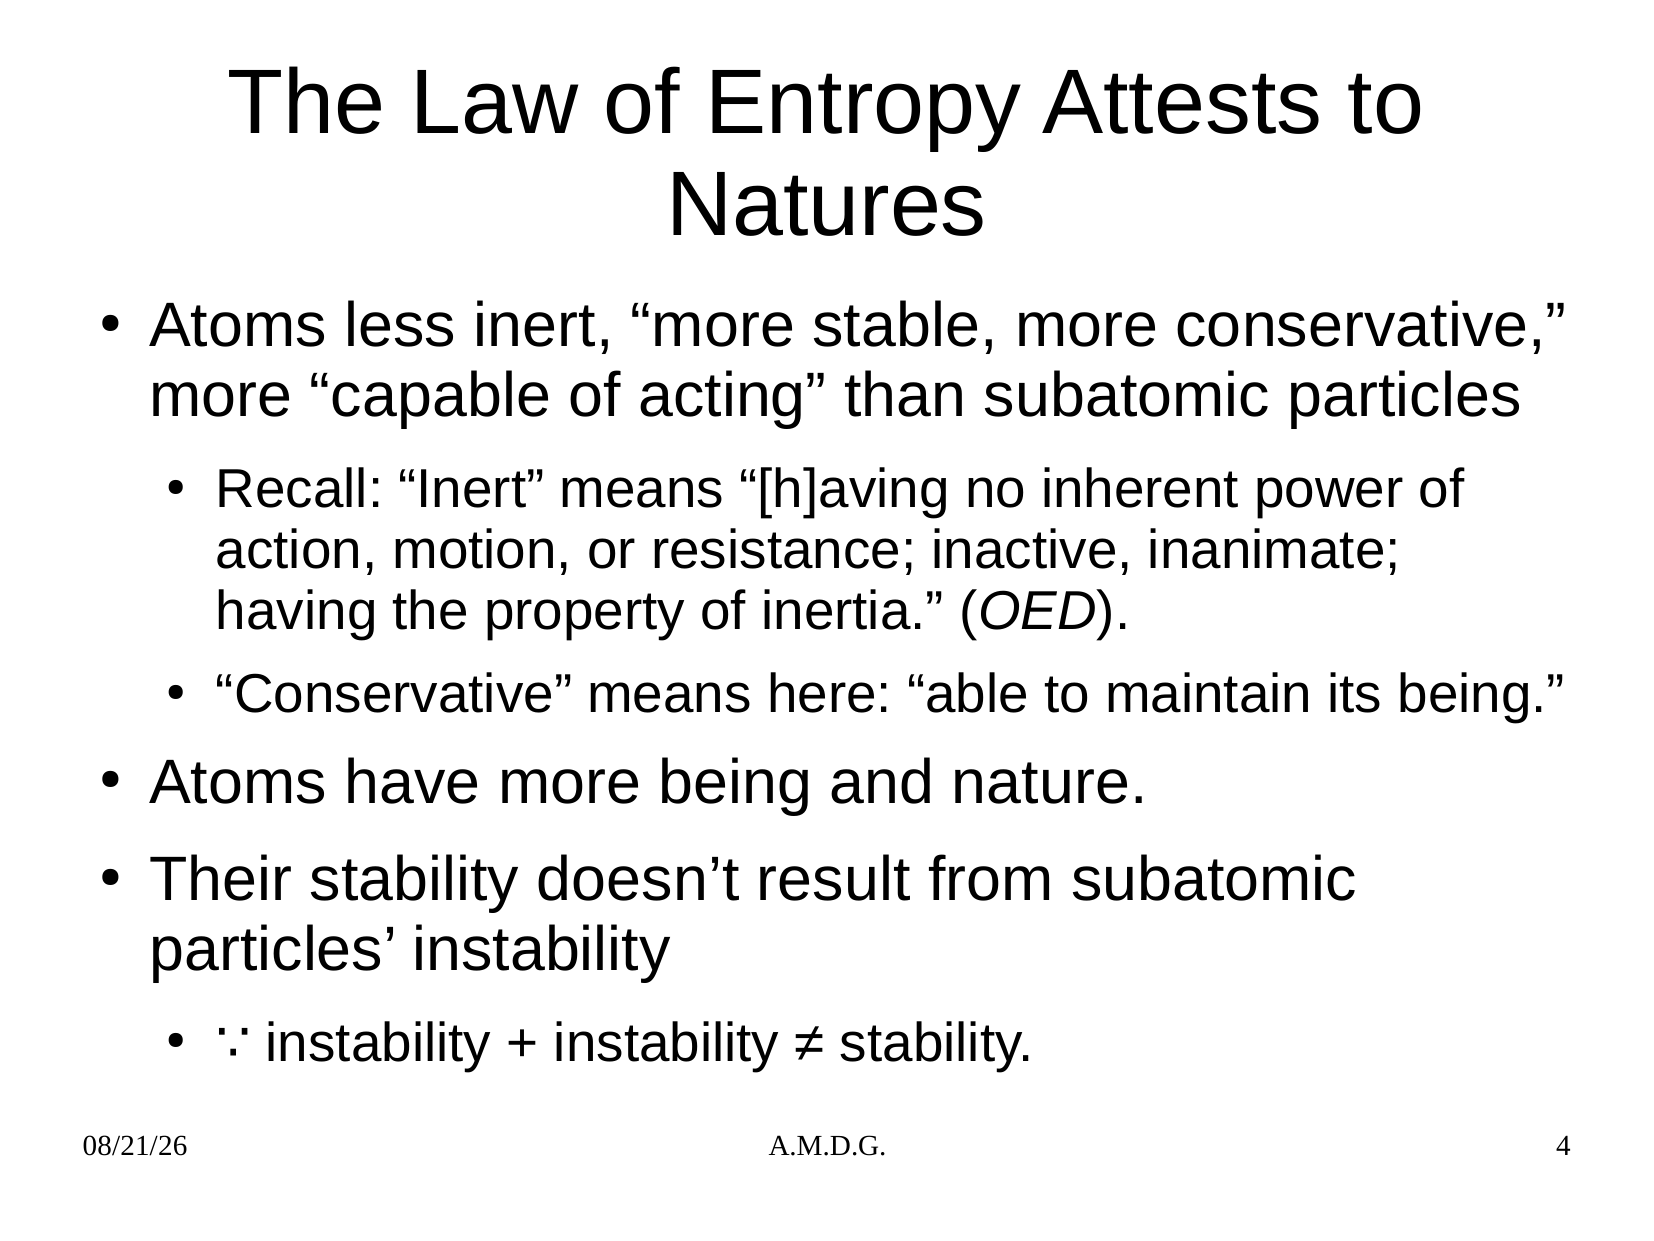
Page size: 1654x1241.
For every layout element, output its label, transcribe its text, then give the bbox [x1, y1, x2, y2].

title The Law of Entropy Attests to Natures [82, 49, 1571, 257]
list Atoms less inert, “more stable, more conservative,” more “capable of acting” than subatomic particles Recall: “Inert” means “[h]aving no inherent power of action, motion, or resistance; inactive, inanimate; having the property of inertia.” (OED). “Conservative” means here: “able to maintain its being.” Atoms have more being and nature. Their stability doesn’t result from subatomic particles’ instability ∵ instability + instability ≠ stability. [82, 290, 1571, 1109]
